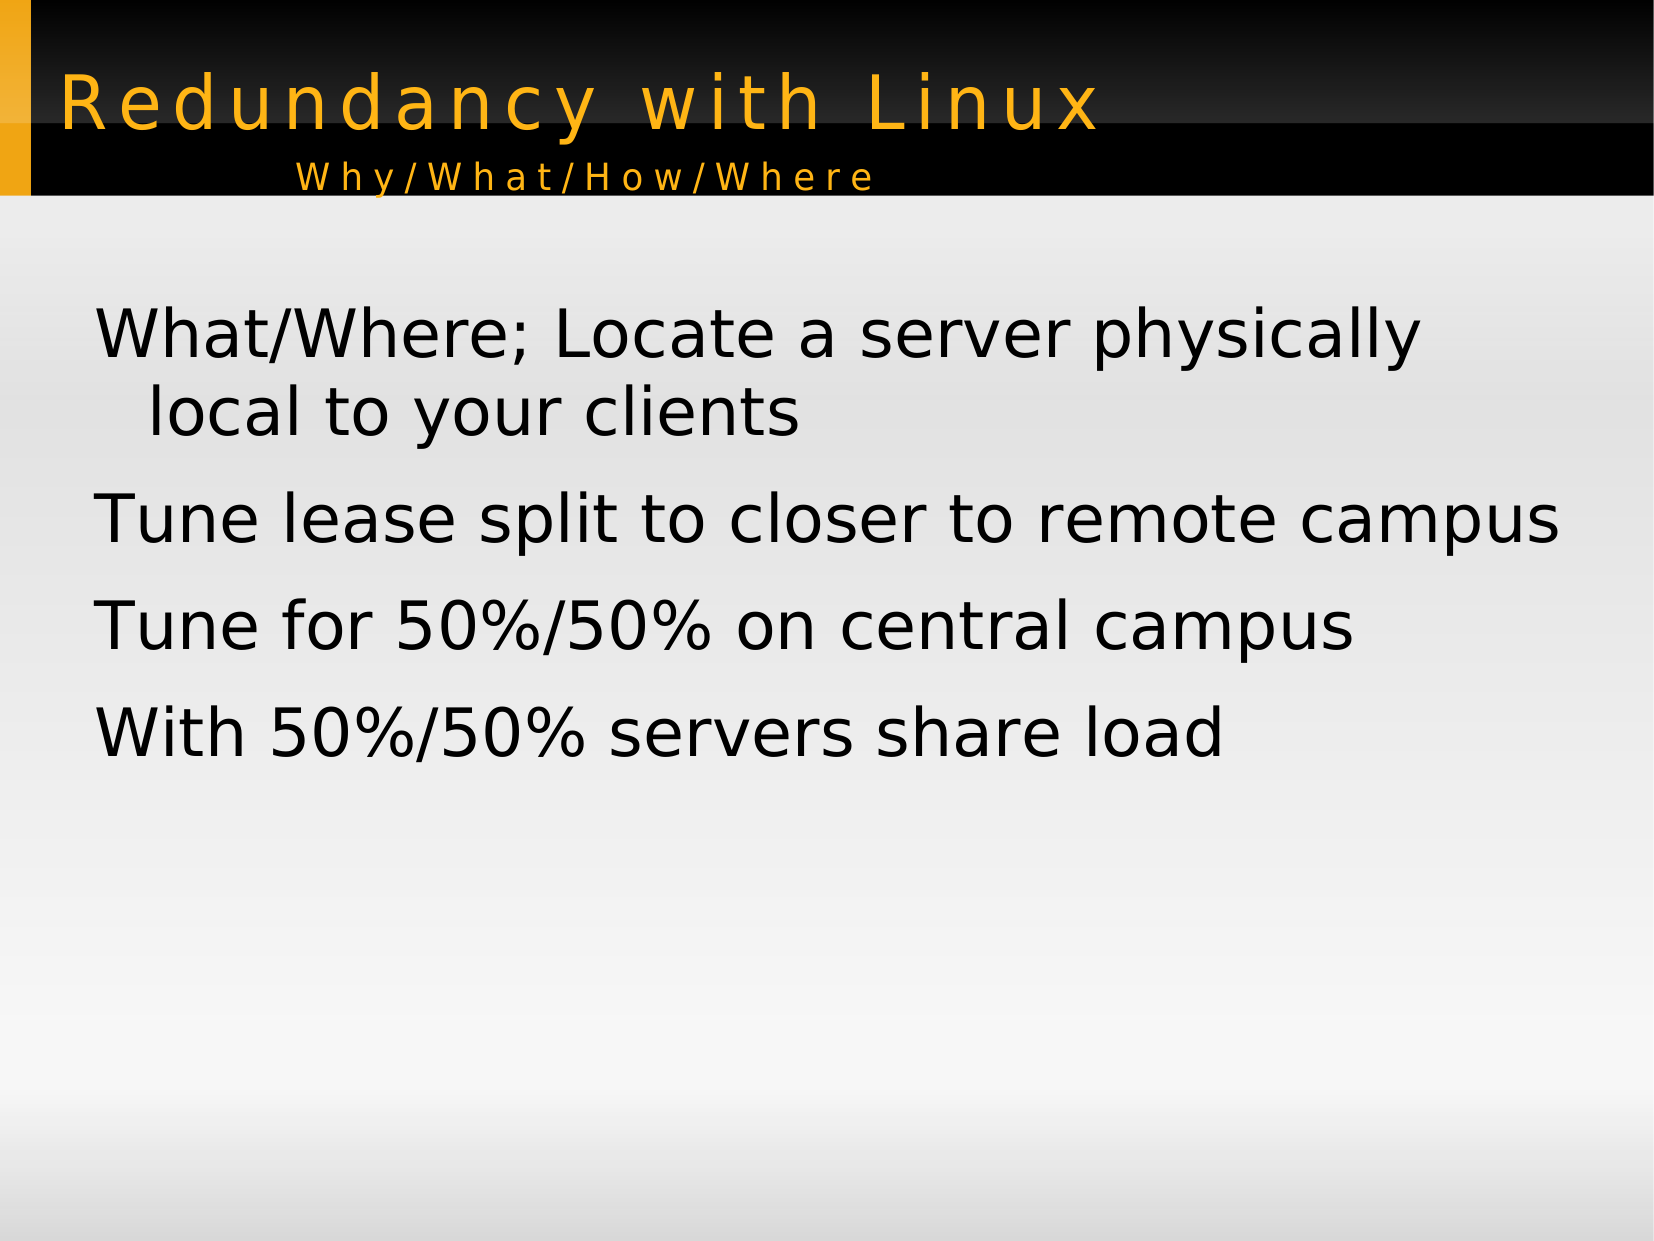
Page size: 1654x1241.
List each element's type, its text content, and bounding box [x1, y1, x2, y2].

title Redundancy with Linux [59, 29, 1270, 178]
title Why/What/How/Where [295, 118, 1063, 237]
picture [0, 0, 1654, 1241]
list What/Where; Locate a server physically local to your clients Tune lease split to closer to remote campus Tune for 50%/50% on central campus With 50%/50% servers share load [76, 295, 1565, 1114]
